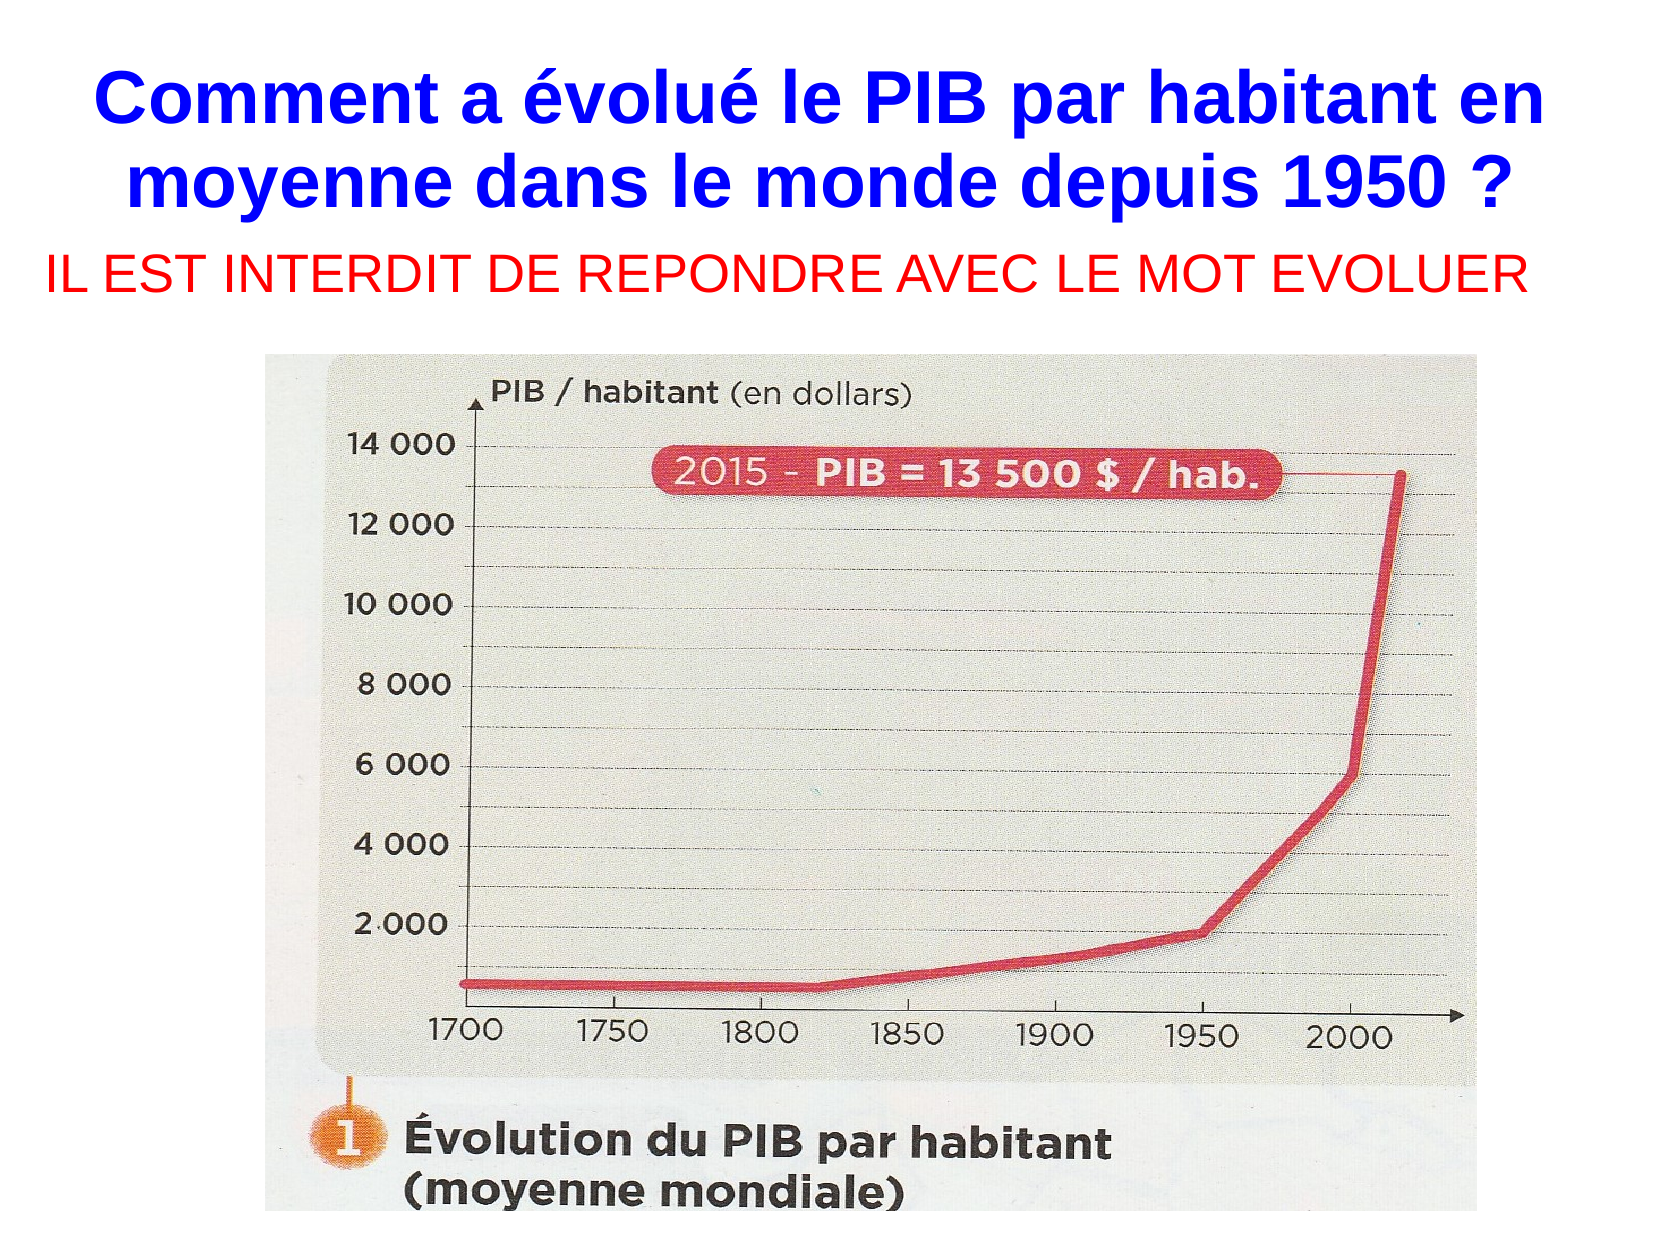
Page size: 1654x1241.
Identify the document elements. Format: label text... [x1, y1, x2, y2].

title Comment a évolué le PIB par habitant en moyenne dans le monde depuis 1950 ? [76, 29, 1565, 236]
picture [265, 354, 1477, 1211]
text_box IL EST INTERDIT DE REPONDRE AVEC LE MOT EVOLUER [29, 236, 1595, 312]
